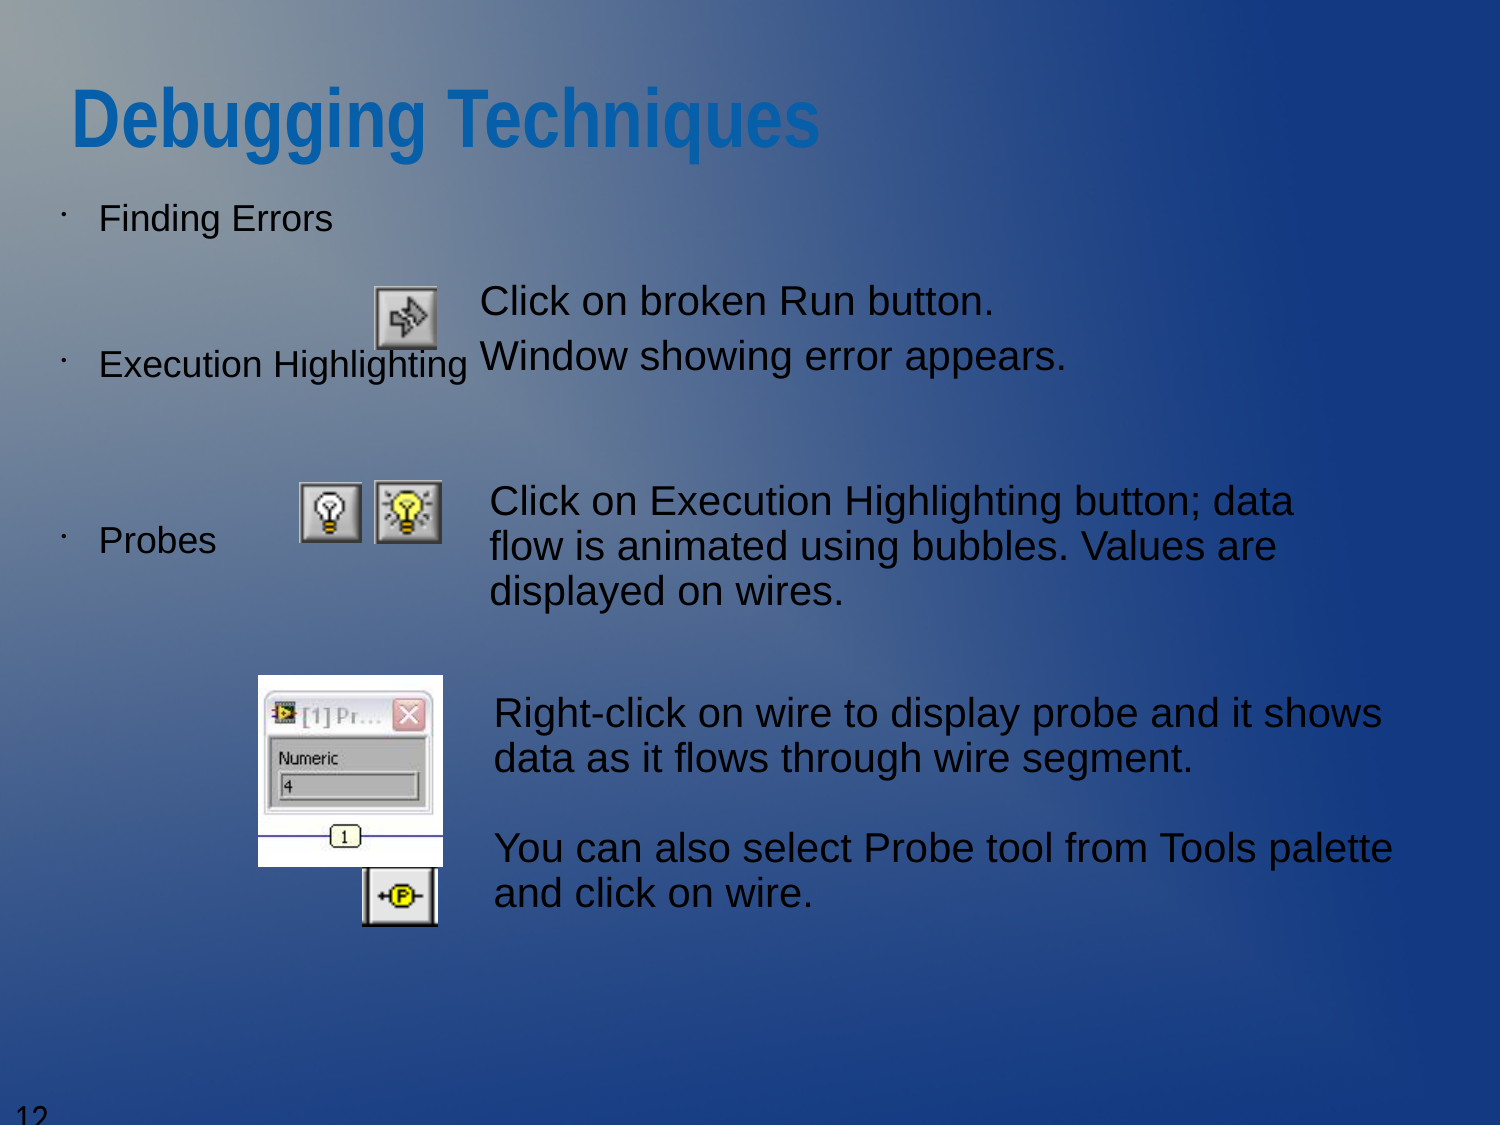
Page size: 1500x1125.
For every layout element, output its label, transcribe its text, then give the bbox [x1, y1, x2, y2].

text_box Debugging Techniques [57, 27, 1458, 203]
text_box Click on Execution Highlighting button; data flow is animated using bubbles. Values are displayed on wires. [478, 474, 1386, 619]
text_box Finding Errors Execution Highlighting Probes [50, 197, 715, 566]
text_box Click on broken Run button. Window showing error appears. [469, 275, 1079, 384]
picture [0, 0, 1500, 1125]
text_box Right-click on wire to display probe and it shows data as it flows through wire segment. You can also select Probe tool from Tools palette and click on wire. [483, 687, 1411, 921]
slide_number <number> [0, 1087, 113, 1125]
